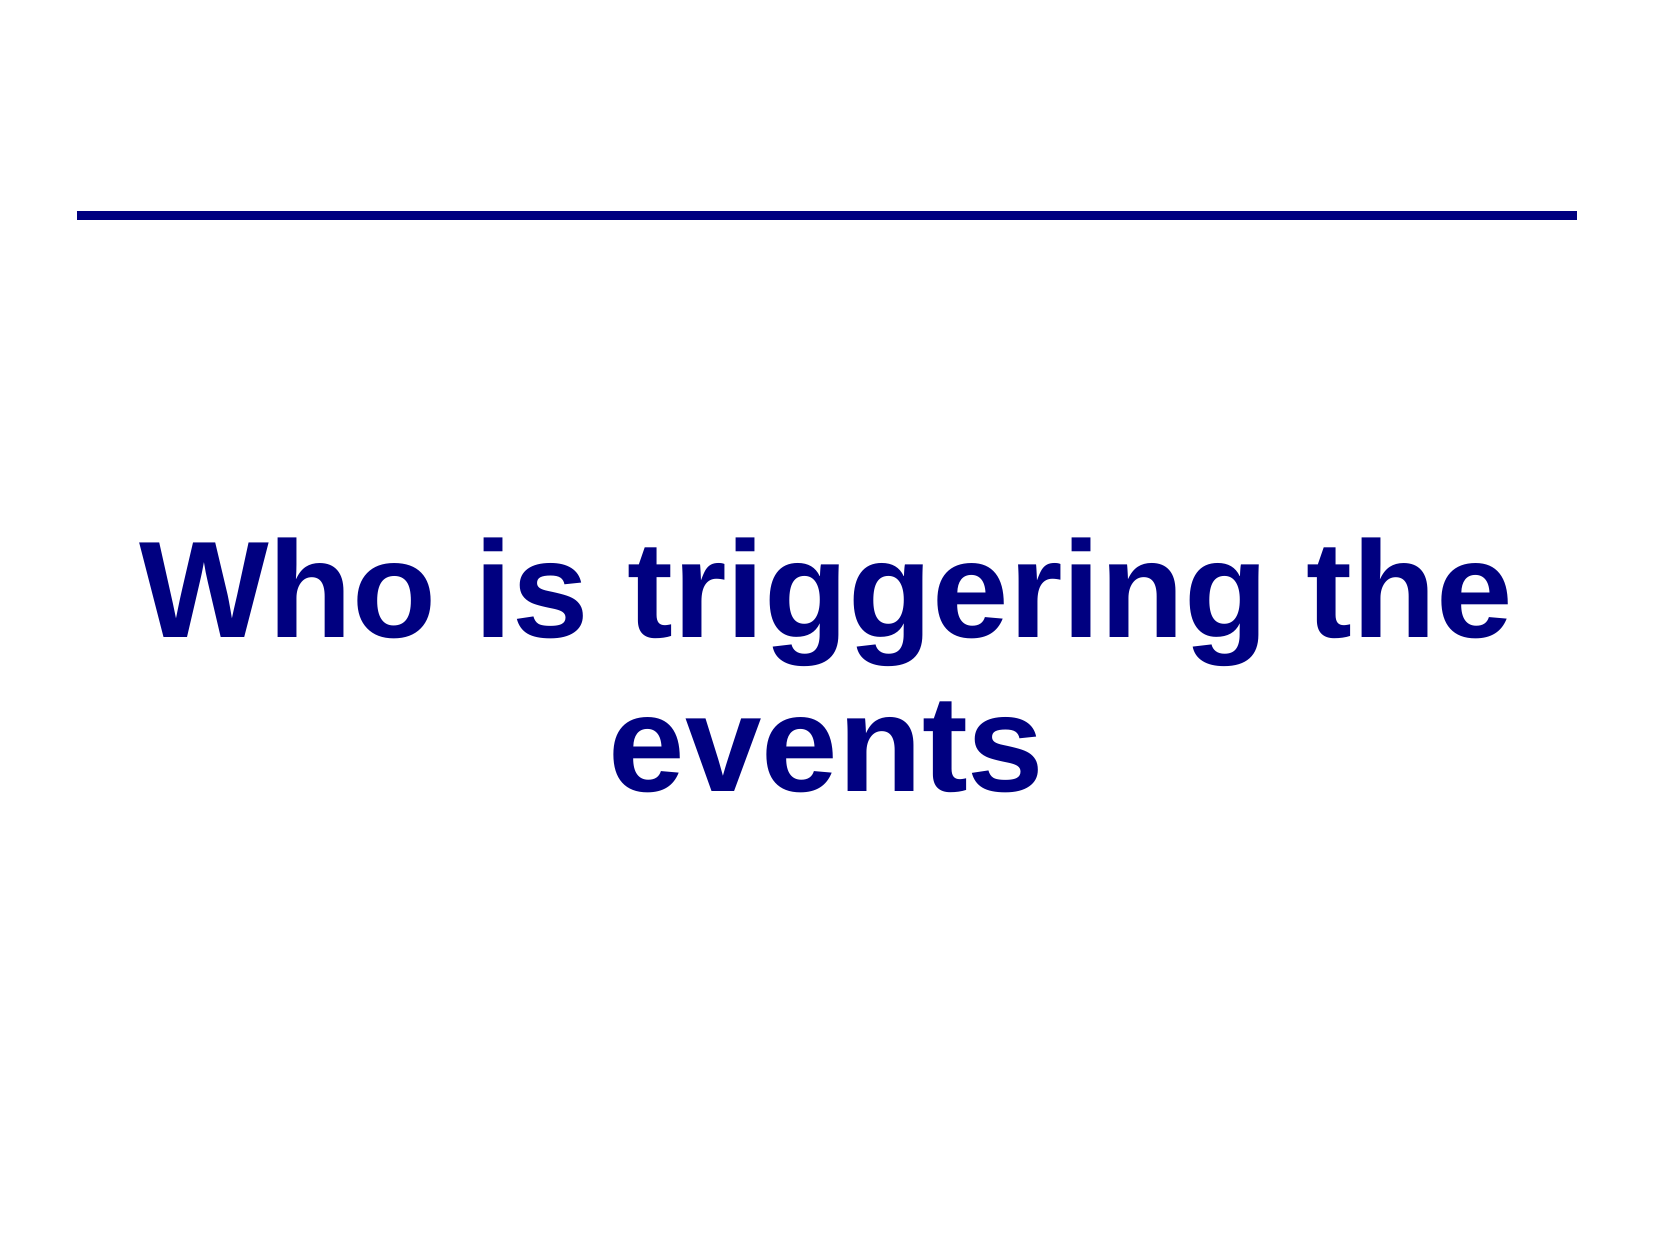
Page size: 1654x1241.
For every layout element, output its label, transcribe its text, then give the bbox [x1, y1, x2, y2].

subtitle Who is triggering the events [82, 232, 1571, 1102]
